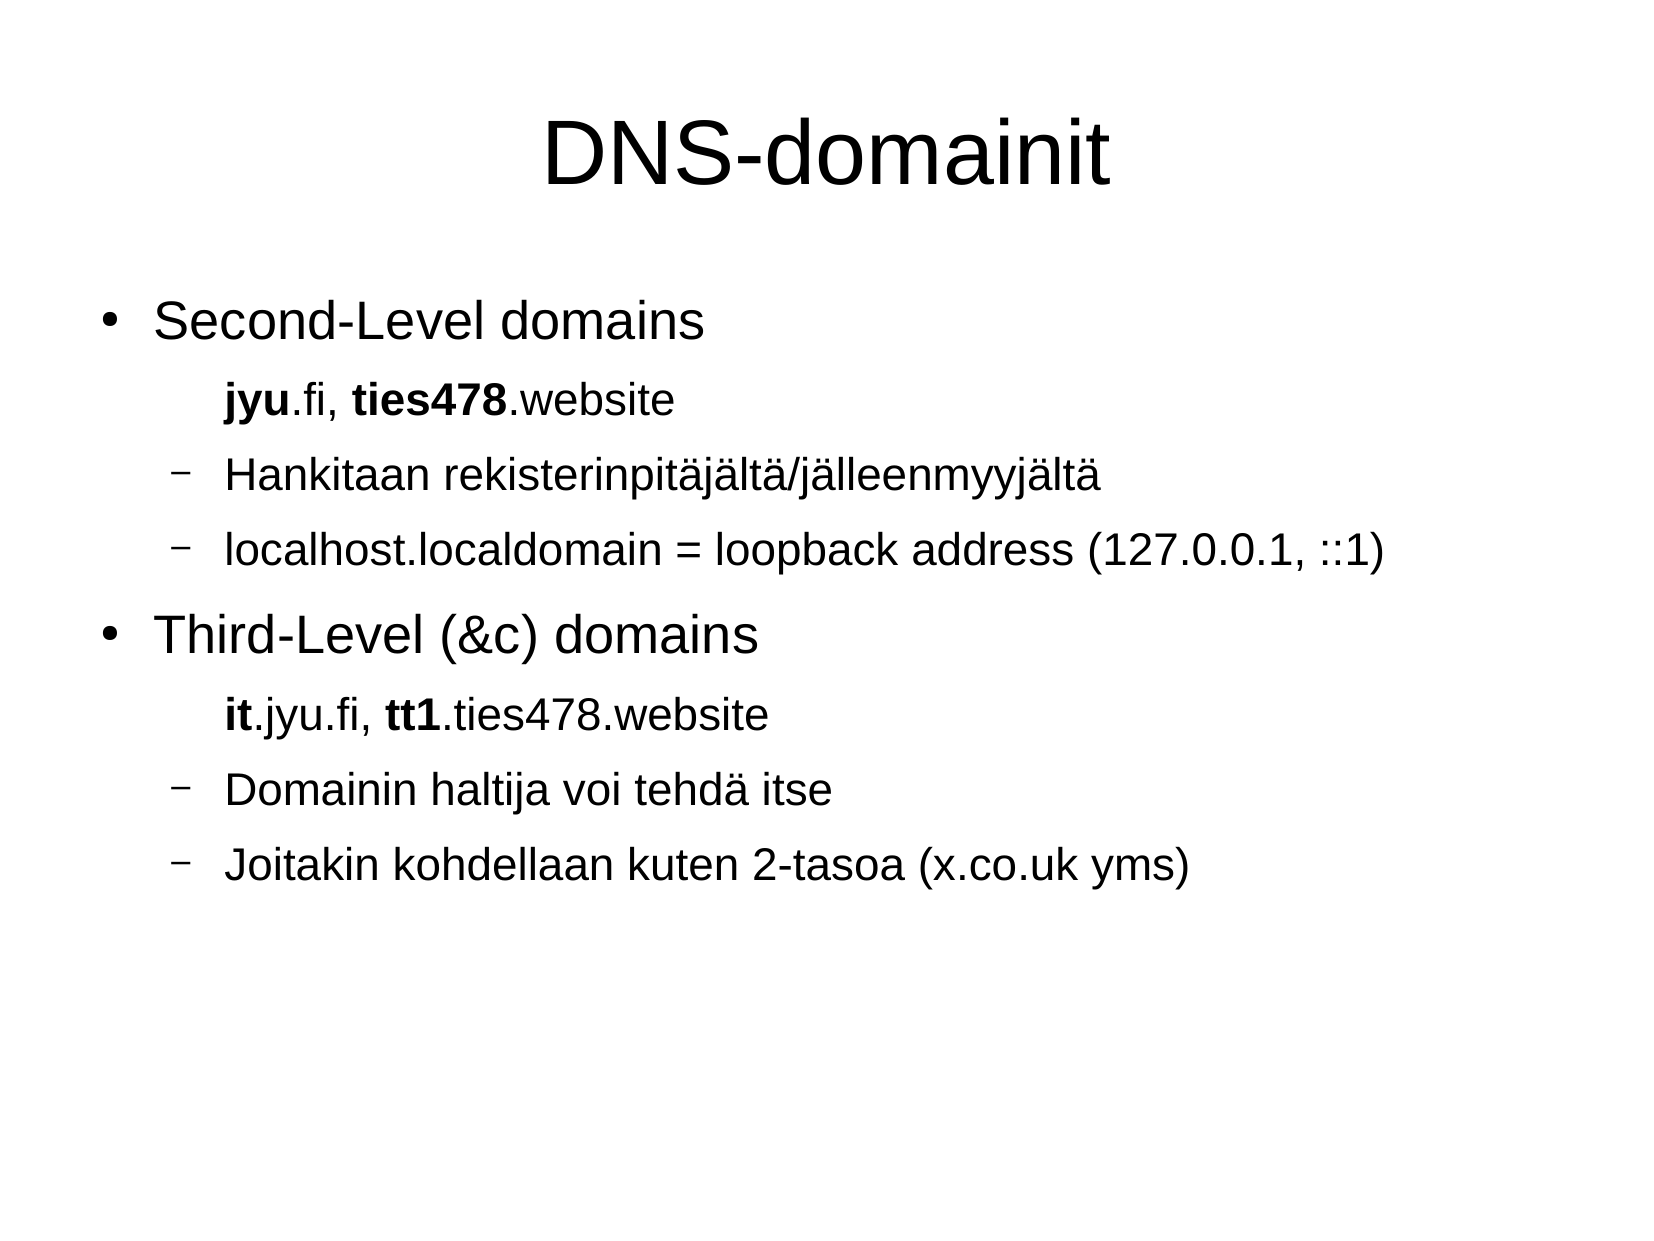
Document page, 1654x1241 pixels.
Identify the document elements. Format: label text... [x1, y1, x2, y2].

list Second-Level domains jyu.fi, ties478.website Hankitaan rekisterinpitäjältä/jälleenmyyjältä localhost.localdomain = loopback address (127.0.0.1, ::1) Third-Level (&c) domains it.jyu.fi, tt1.ties478.website Domainin haltija voi tehdä itse Joitakin kohdellaan kuten 2-tasoa (x.co.uk yms) [82, 290, 1571, 1010]
title DNS-domainit [82, 49, 1571, 257]
